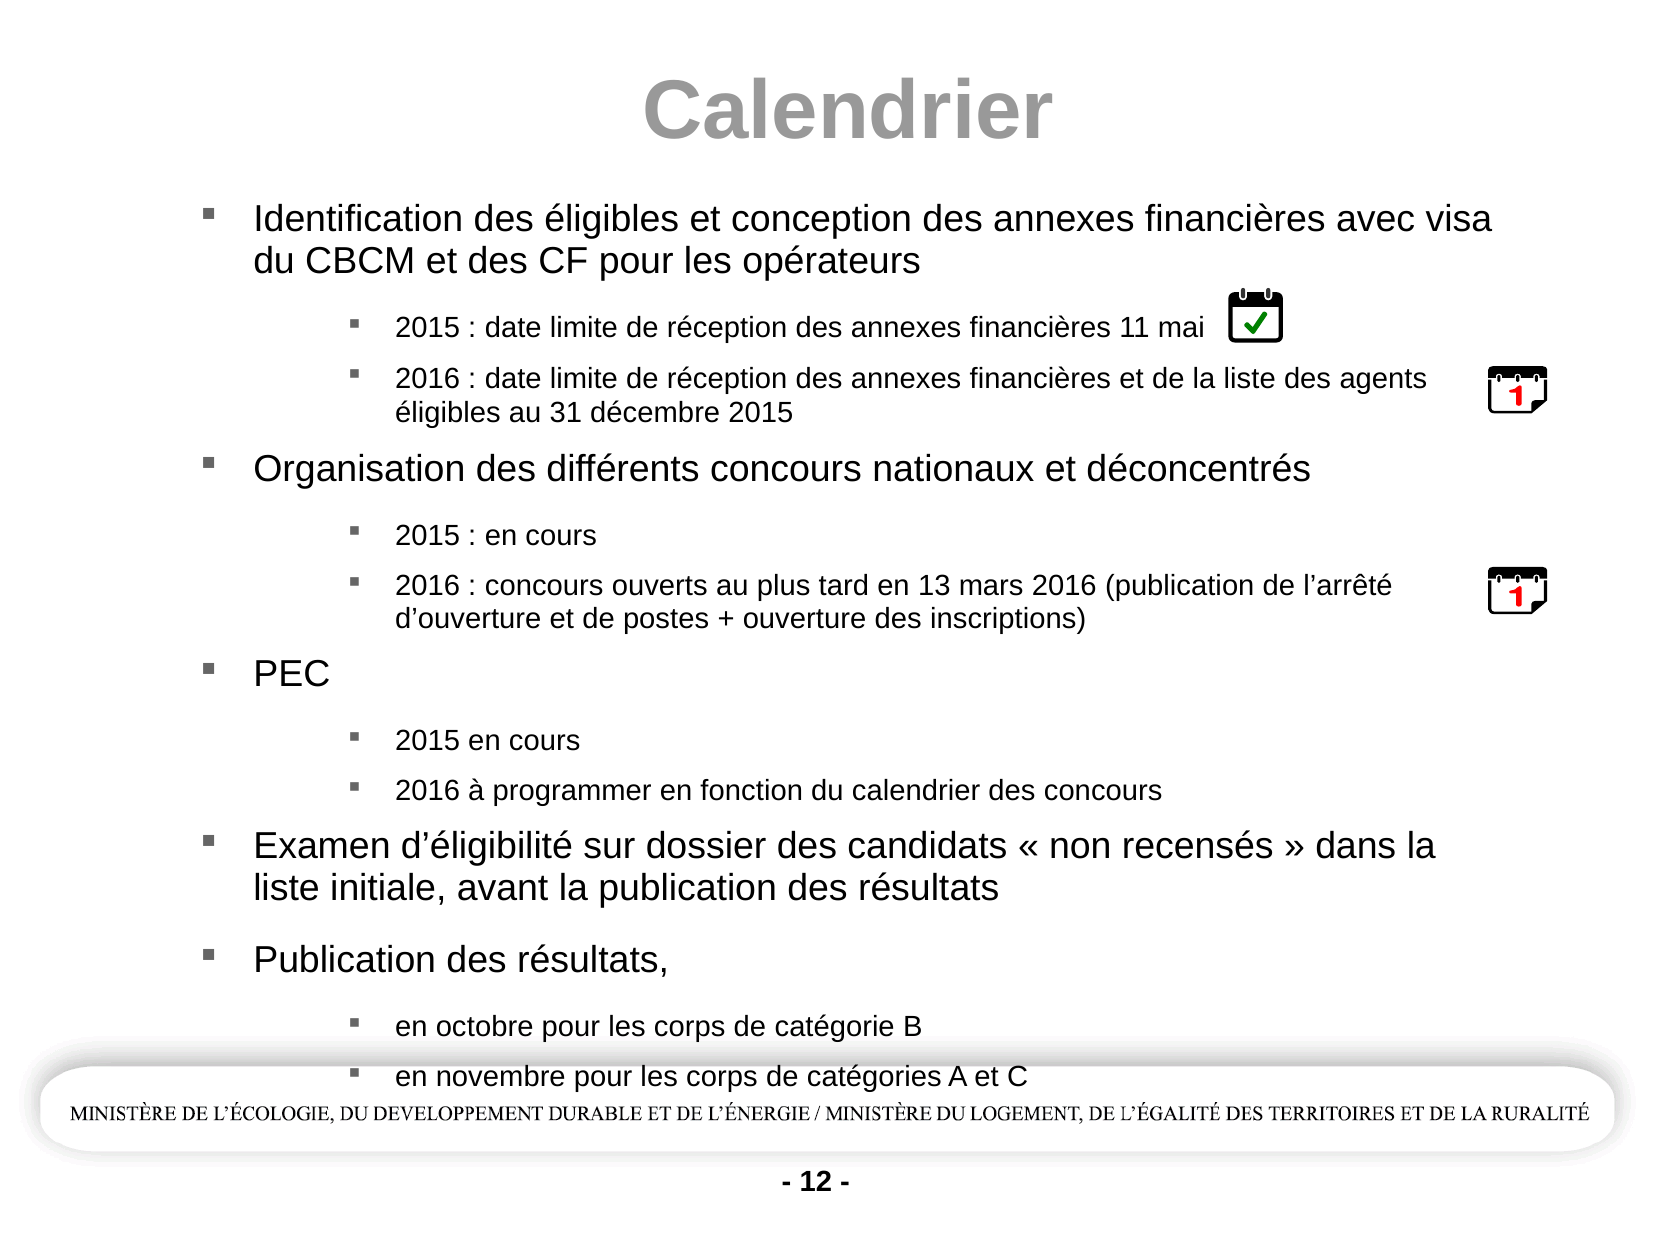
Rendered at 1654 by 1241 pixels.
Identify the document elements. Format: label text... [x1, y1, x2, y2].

picture [1512, 1018, 1654, 1184]
picture [1488, 366, 1548, 414]
picture [1488, 566, 1548, 615]
list Identification des éligibles et conception des annexes financières avec visa du CBCM et des CF pour les opérateurs 2015 : date limite de réception des annexes financières 11 mai 2016 : date limite de réception des annexes financières et de la liste des agents éligibles au 31 décembre 2015 Organisation des différents concours nationaux et déconcentrés 2015 : en cours 2016 : concours ouverts au plus tard en 13 mars 2016 (publication de l’arrêté d’ouverture et de postes + ouverture des inscriptions) PEC 2015 en cours 2016 à programmer en fonction du calendrier des concours Examen d’éligibilité sur dossier des candidats « non recensés » dans la liste initiale, avant la publication des résultats Publication des résultats, en octobre pour les corps de catégorie B en novembre pour les corps de catégories A et C [182, 197, 1512, 1224]
title Calendrier [142, 13, 1578, 207]
picture [0, 1018, 182, 1184]
picture [1228, 287, 1283, 343]
